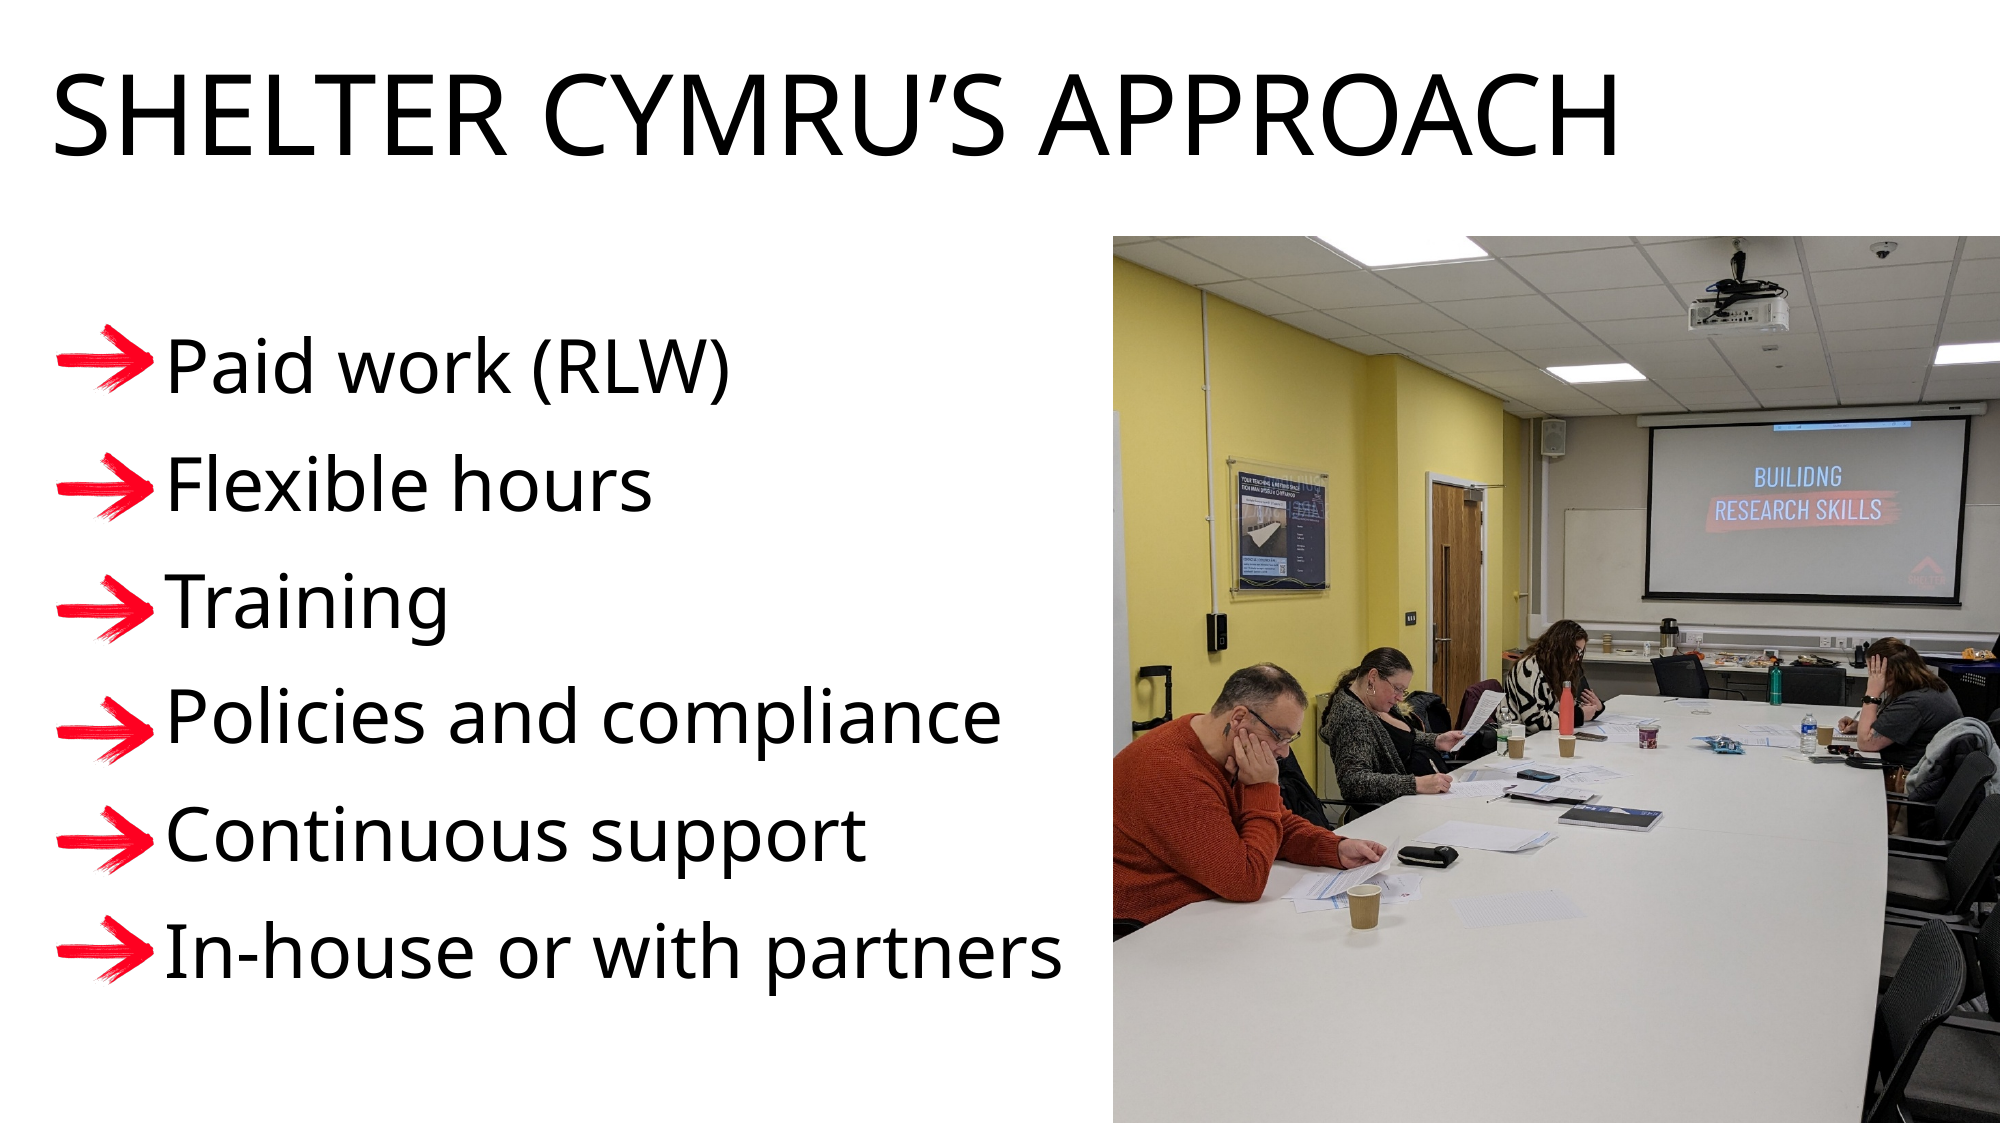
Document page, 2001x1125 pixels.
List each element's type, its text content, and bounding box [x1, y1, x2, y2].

picture [0, 255, 209, 1055]
text_box Paid work (RLW) Flexible hours Training Policies and compliance Continuous support In-house or with partners [149, 311, 1113, 965]
picture [1113, 236, 2000, 1123]
text_box SHELTER CYMRU’S APPROACH [35, 35, 1892, 187]
